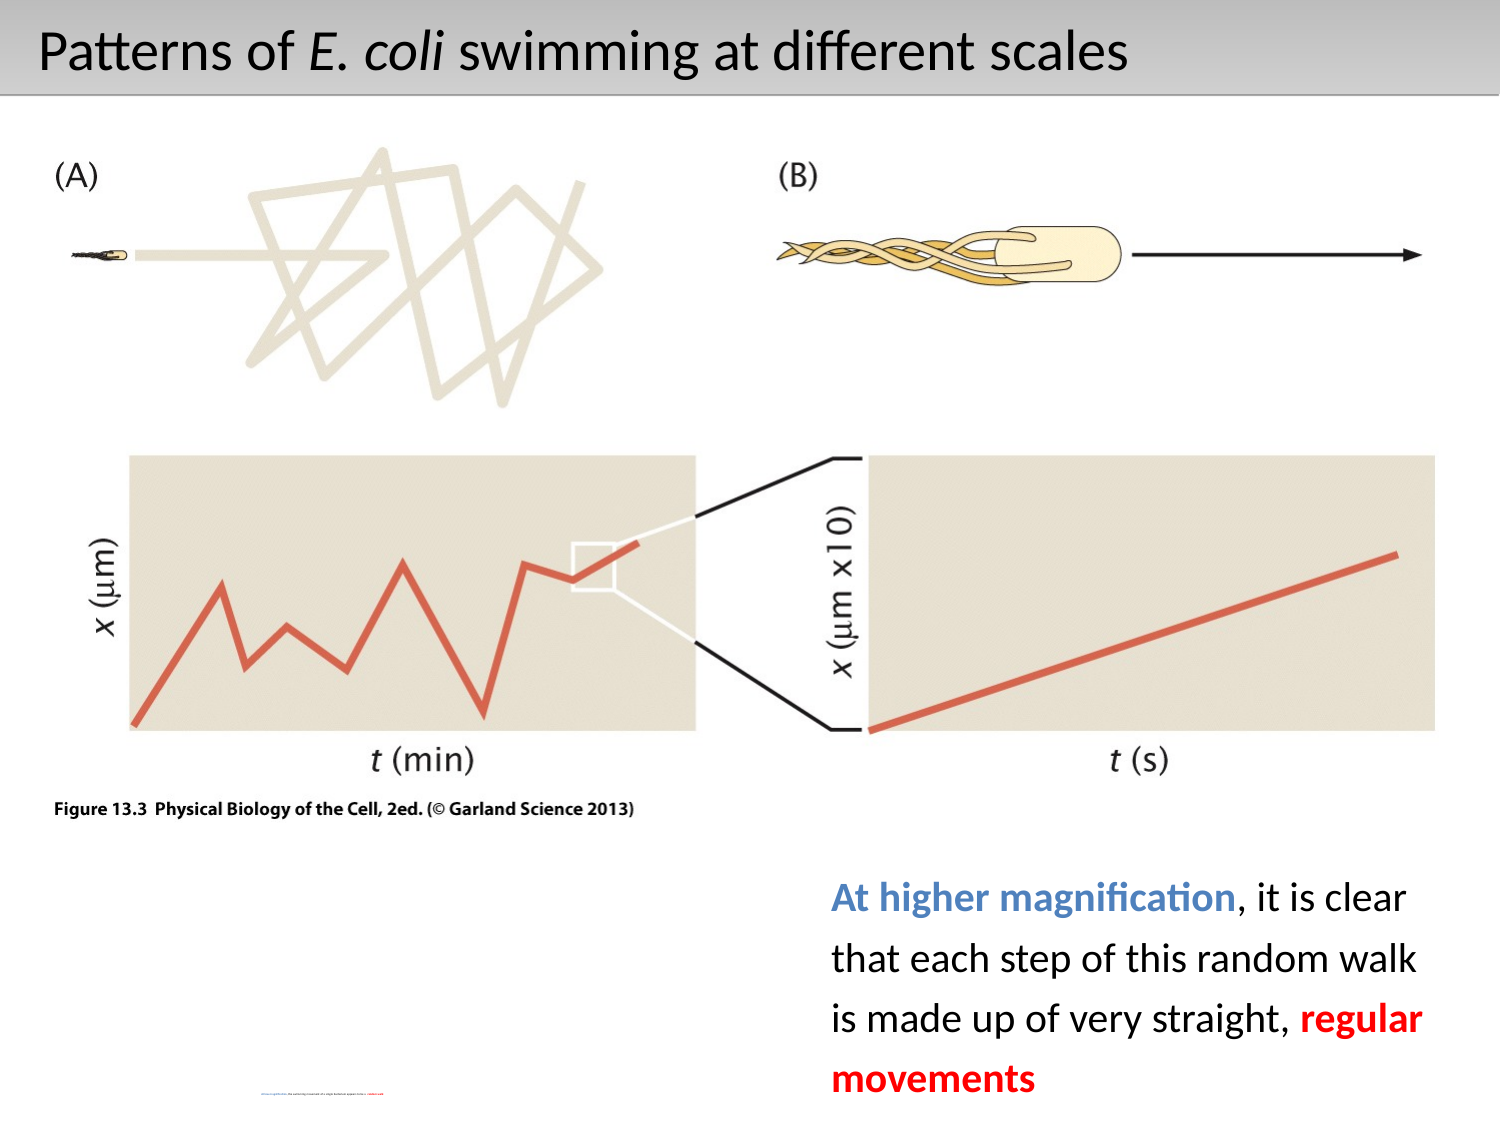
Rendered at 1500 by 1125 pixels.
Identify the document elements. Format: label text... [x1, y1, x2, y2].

text_box At higher magnification, it is clear that each step of this random walk is made up of very straight, regular movements [787, 862, 1476, 1096]
picture [46, 137, 1445, 823]
title Patterns of E. coli swimming at different scales [23, 0, 1477, 94]
list At low magnification, the swimming movement of a single bacterium appears to be a random walk [50, 879, 738, 1113]
